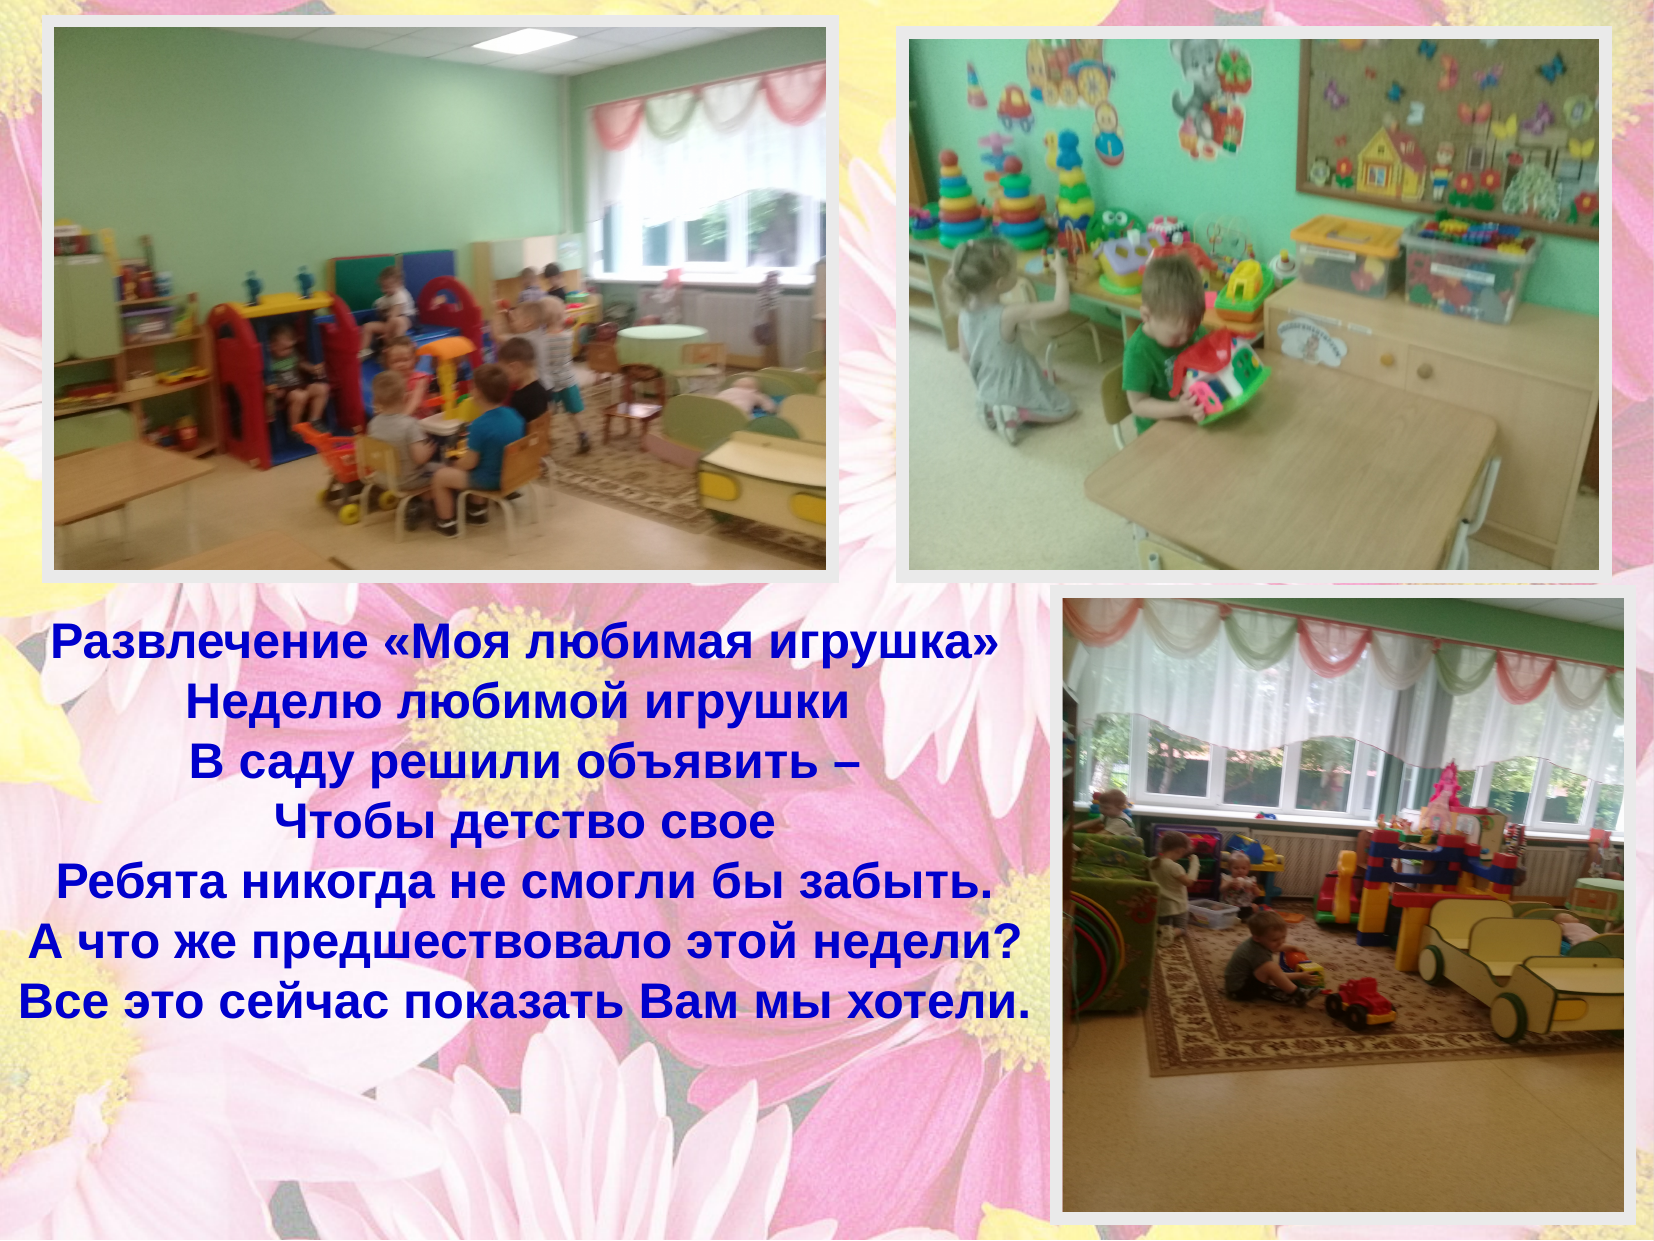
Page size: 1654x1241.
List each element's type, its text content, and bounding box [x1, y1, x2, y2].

text_box Развлечение «Моя любимая игрушка» Неделю любимой игрушки В саду решили объявить – Чтобы детство свое Ребята никогда не смогли бы забыть. А что же предшествовало этой недели? Все это сейчас показать Вам мы хотели. [17, 536, 1033, 1102]
picture [0, 0, 1654, 1241]
